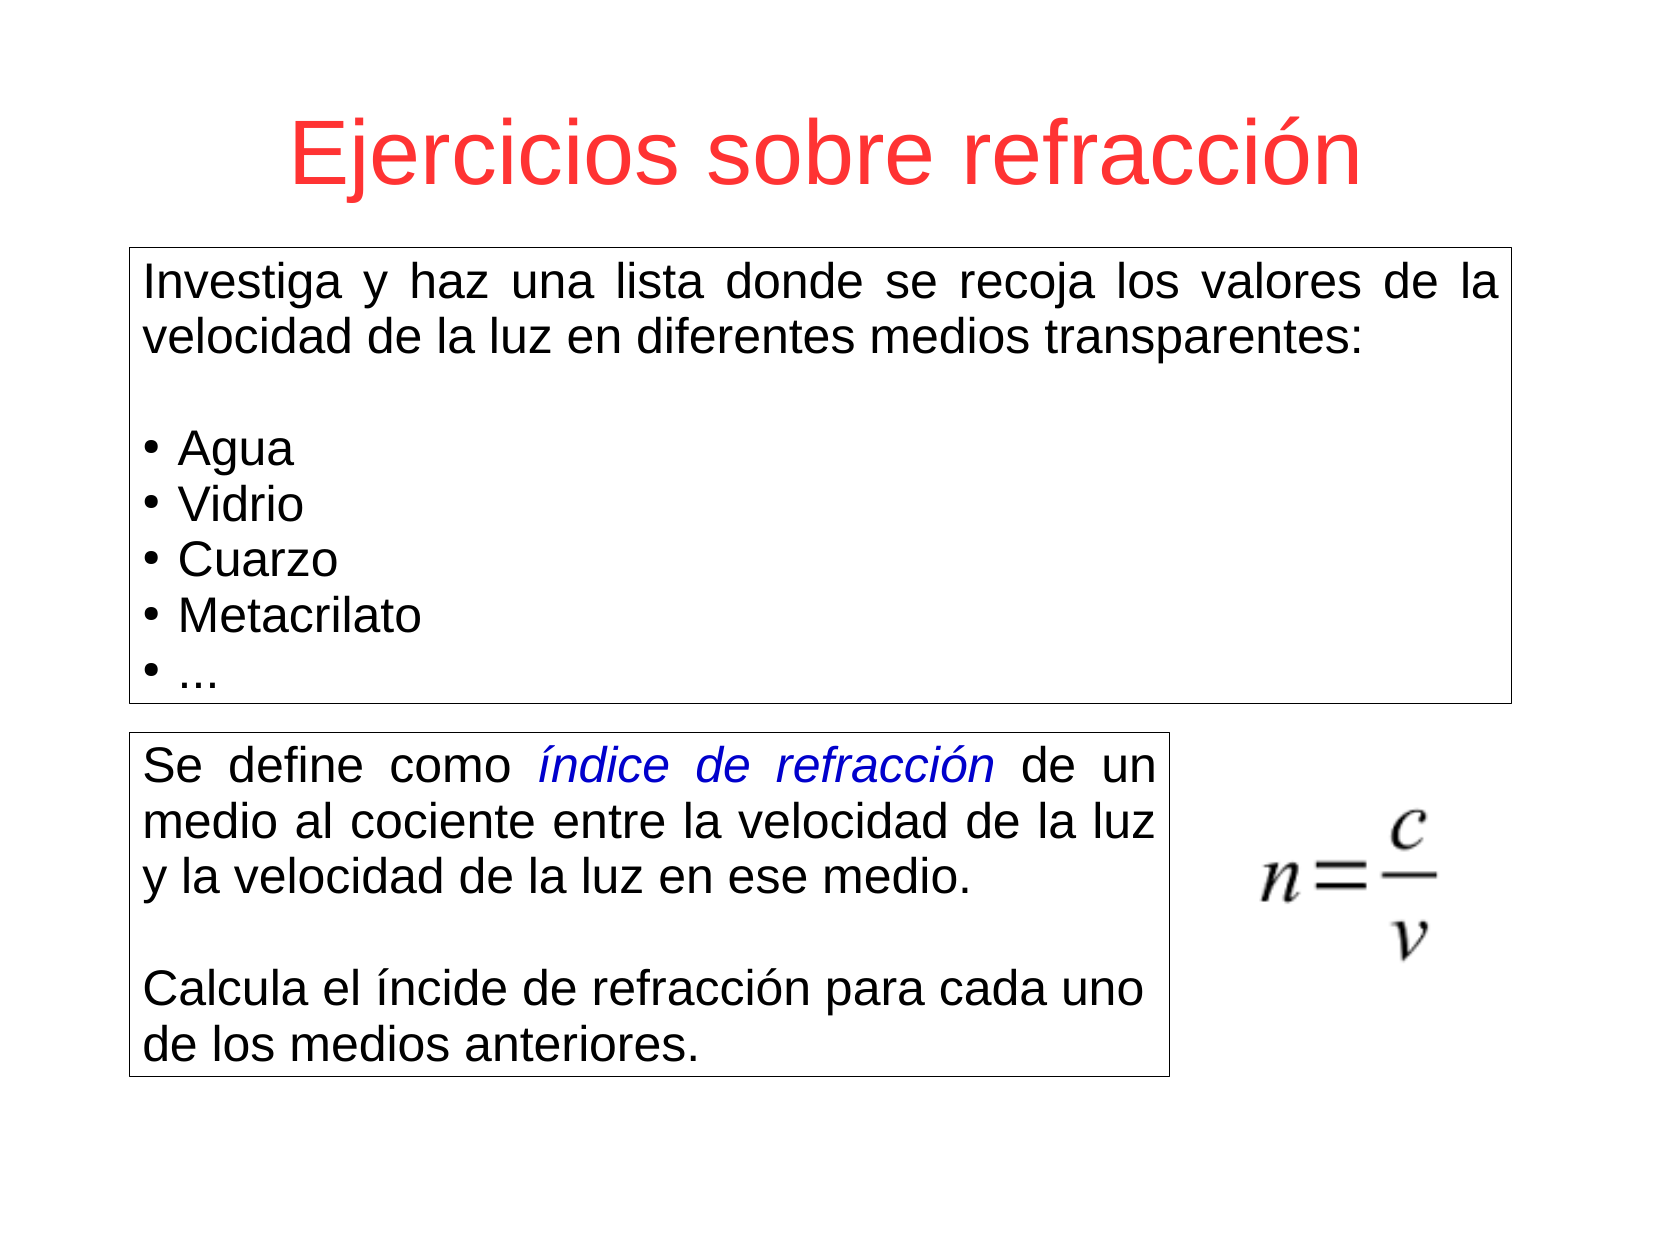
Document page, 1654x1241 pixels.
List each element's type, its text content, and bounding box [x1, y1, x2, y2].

text_box Investiga y haz una lista donde se recoja los valores de la velocidad de la luz en diferentes medios transparentes: Agua Vidrio Cuarzo Metacrilato ... [129, 247, 1512, 704]
text_box Se define como índice de refracción de un medio al cociente entre la velocidad de la luz y la velocidad de la luz en ese medio. Calcula el íncide de refracción para cada uno de los medios anteriores. [129, 732, 1170, 1077]
title Ejercicios sobre refracción [82, 49, 1571, 257]
picture [1181, 747, 1528, 993]
